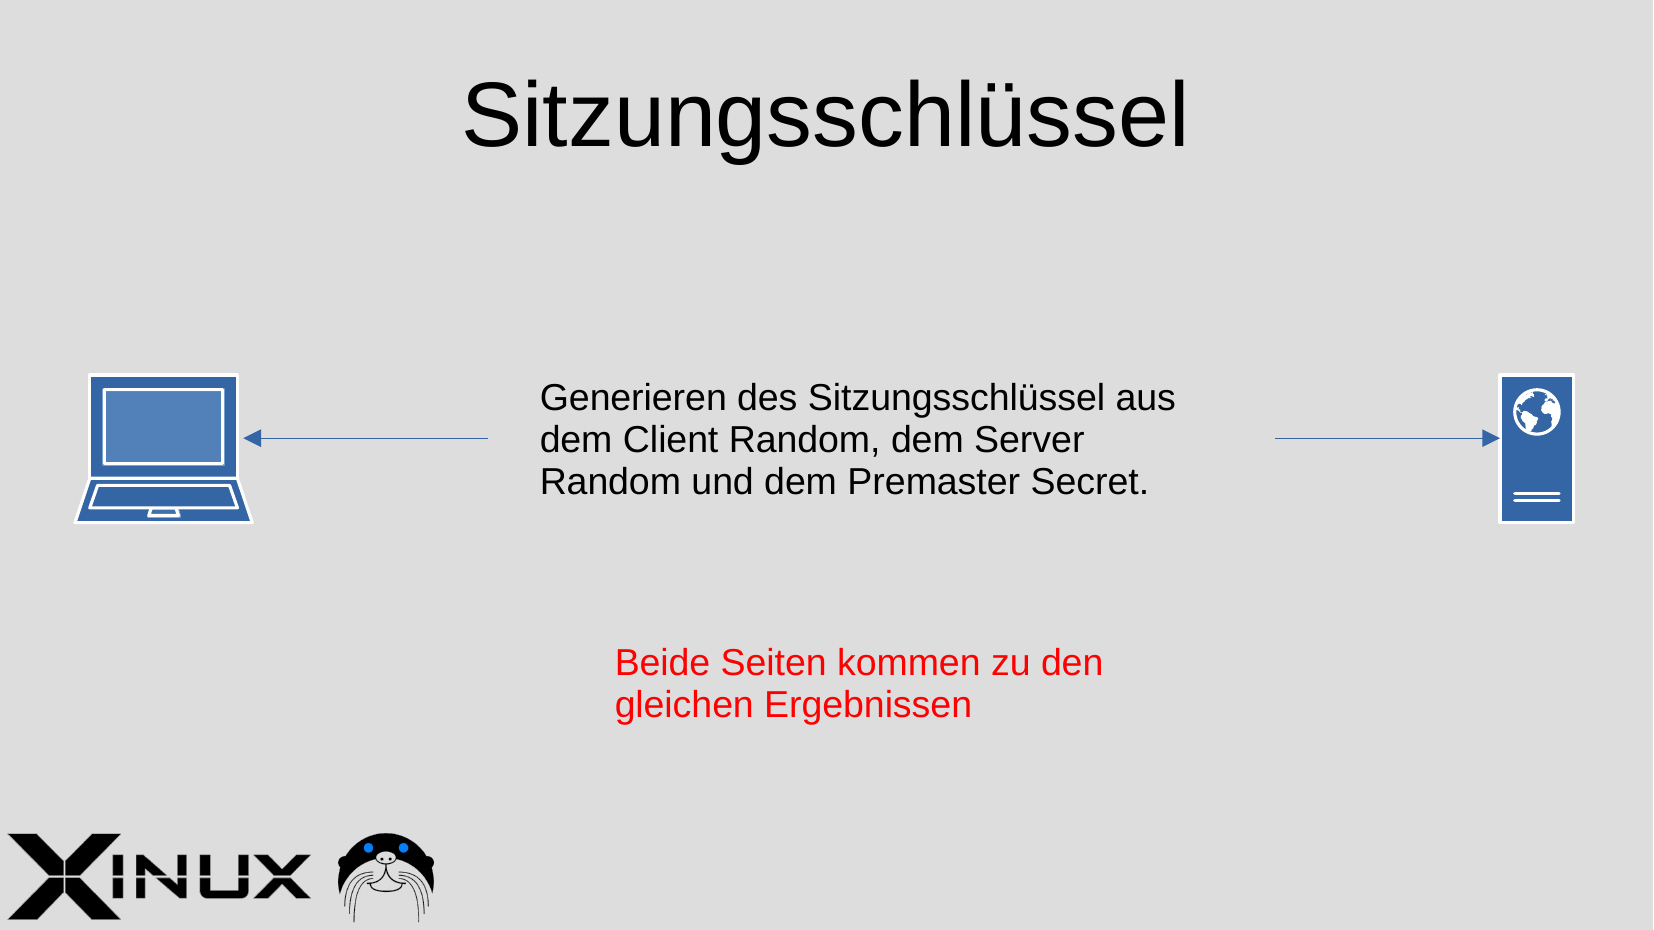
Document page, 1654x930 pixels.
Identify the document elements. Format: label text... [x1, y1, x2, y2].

text_box [75, 375, 253, 523]
text_box [1500, 375, 1574, 523]
picture [0, 824, 440, 929]
text_box Beide Seiten kommen zu den gleichen Ergebnissen [600, 634, 1129, 734]
text_box Generieren des Sitzungsschlüssel aus dem Client Random, dem Server Random und dem Premaster Secret. [525, 369, 1238, 510]
title Sitzungsschlüssel [82, 37, 1571, 193]
